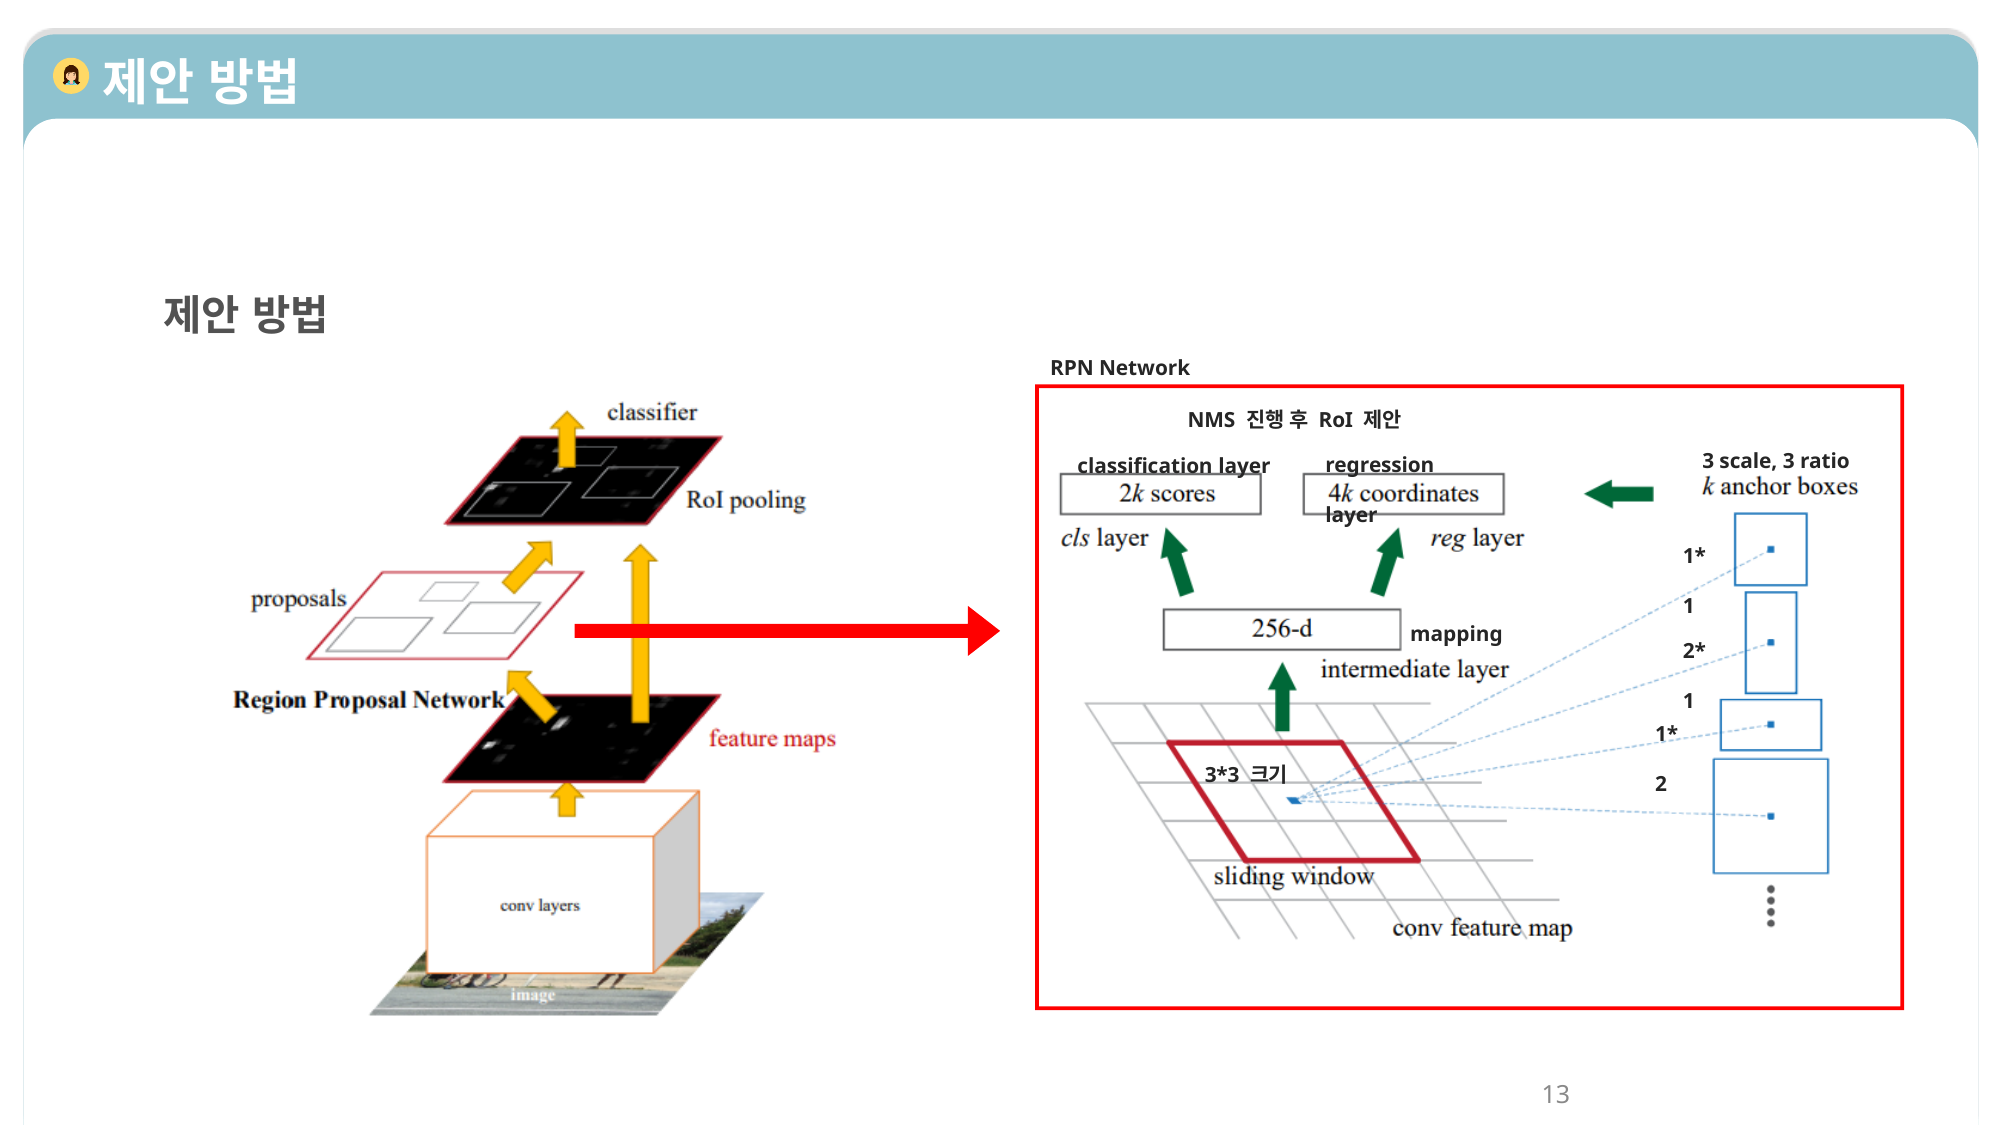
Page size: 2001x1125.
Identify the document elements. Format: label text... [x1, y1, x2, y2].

text_box [23, 34, 1979, 1125]
text_box 1*1 [1668, 510, 1732, 605]
text_box 2*1 [1668, 605, 1732, 720]
text_box NMS 진행 후 RoI 제안 [1173, 375, 1424, 440]
text_box RPN Network [1035, 322, 1243, 387]
picture [232, 389, 837, 1025]
text_box mapping [1395, 588, 1521, 653]
text_box 1*2 [1640, 688, 1705, 803]
picture [1039, 443, 1875, 949]
text_box classification layer [1062, 420, 1287, 485]
text_box 3 scale, 3 ratio [1687, 415, 1881, 480]
text_box 제안 방법 [148, 231, 1815, 346]
text_box 제안 방법 [87, 42, 1090, 119]
text_box regression layer [1310, 419, 1504, 534]
text_box 3*3 크기 [1190, 729, 1307, 794]
picture [61, 65, 81, 85]
